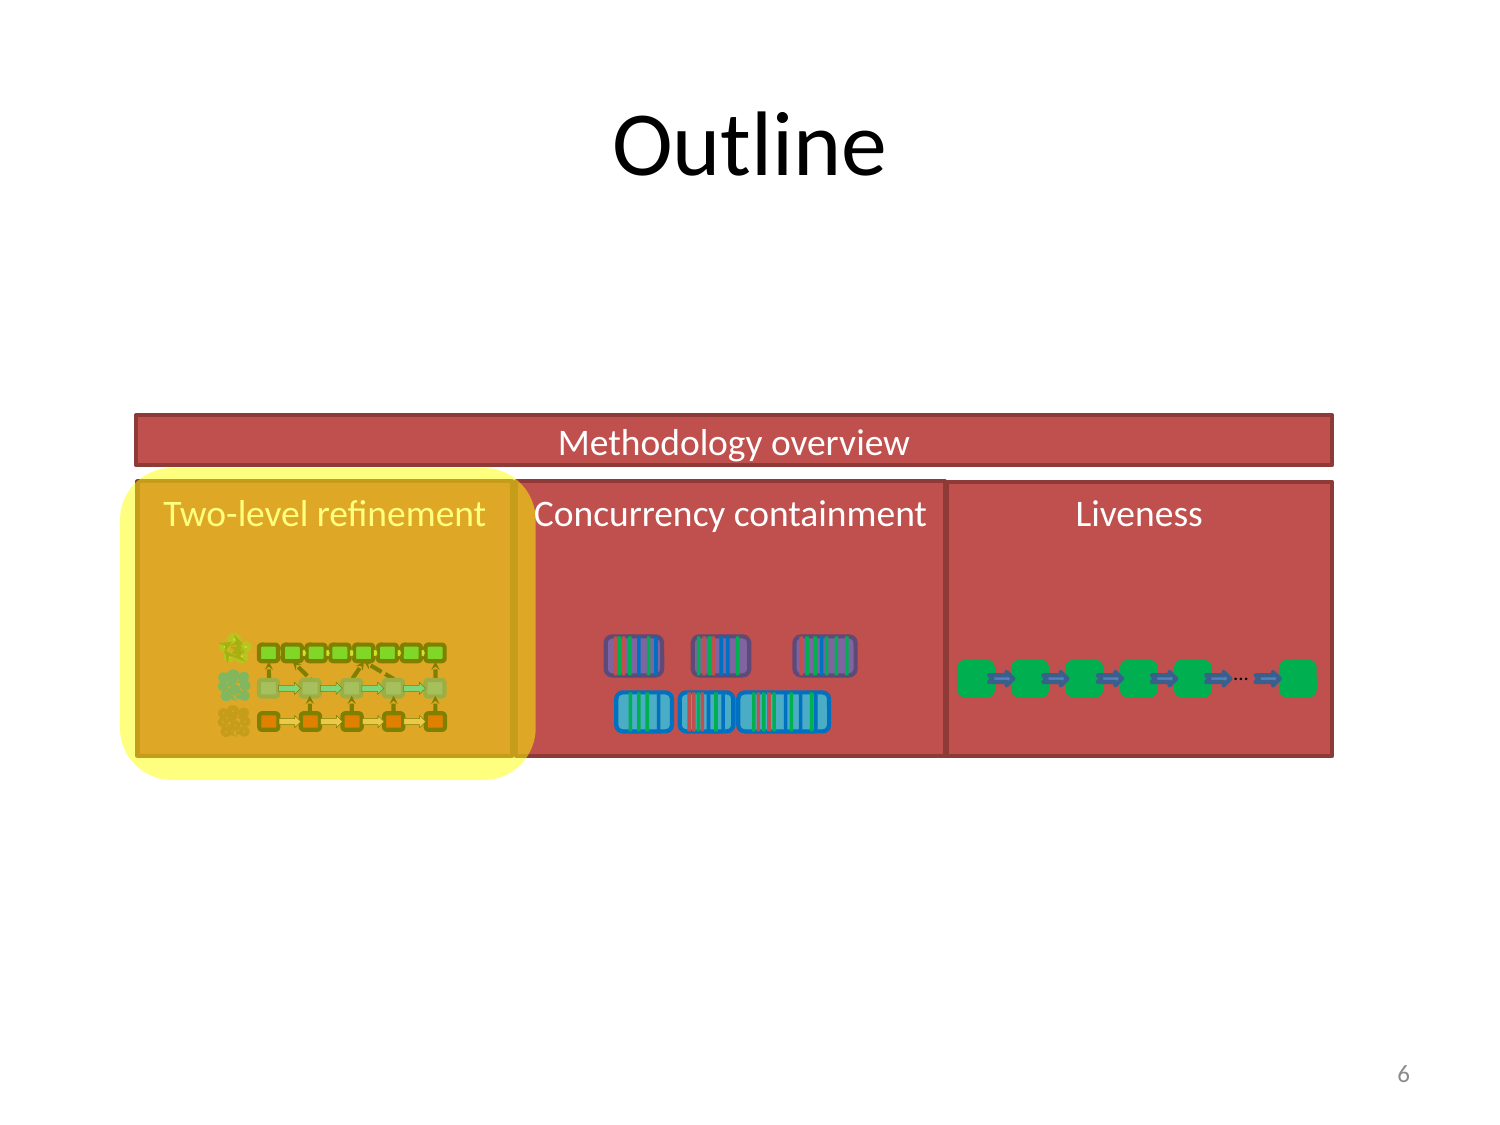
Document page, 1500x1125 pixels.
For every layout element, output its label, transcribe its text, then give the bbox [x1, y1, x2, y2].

text_box [616, 692, 672, 732]
text_box [605, 636, 663, 676]
text_box [679, 692, 734, 732]
text_box [1281, 661, 1315, 696]
text_box [959, 661, 1218, 696]
text_box [119, 467, 536, 781]
text_box Methodology overview [136, 415, 1332, 466]
text_box [692, 636, 750, 676]
text_box Concurrency containment [520, 481, 946, 756]
text_box [794, 636, 856, 676]
title Outline [75, 45, 1425, 233]
slide_number <number> [1074, 1042, 1425, 1103]
text_box [1264, 671, 1280, 686]
text_box ... [1218, 652, 1264, 693]
text_box Liveness [946, 481, 1333, 757]
text_box [738, 692, 830, 732]
